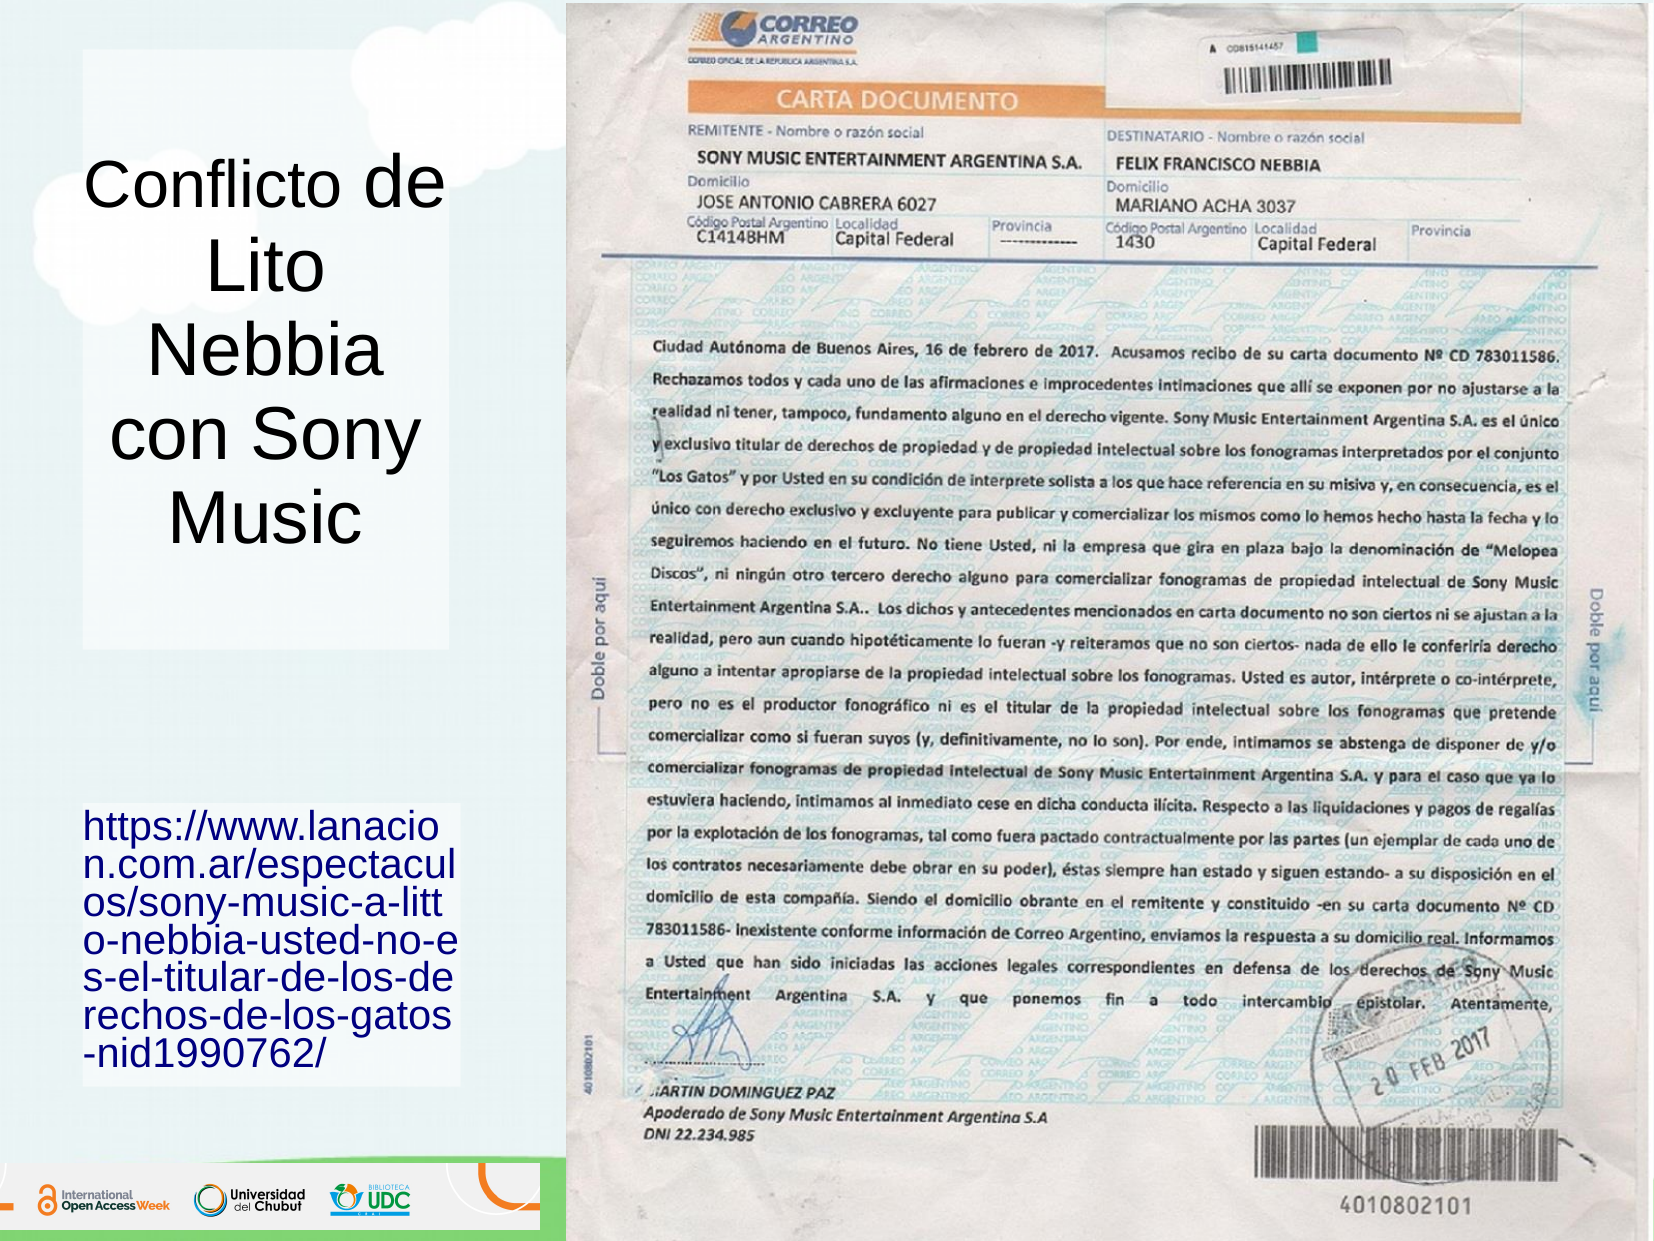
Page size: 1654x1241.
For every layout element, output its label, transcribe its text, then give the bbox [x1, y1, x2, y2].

title Conflicto de Lito Nebbia con Sony Music [82, 49, 449, 650]
picture [0, 0, 1654, 1241]
list https://www.lanacion.com.ar/espectaculos/sony-music-a-litto-nebbia-usted-no-es-el-titular-de-los-derechos-de-los-gatos-nid1990762/ [82, 803, 461, 1087]
